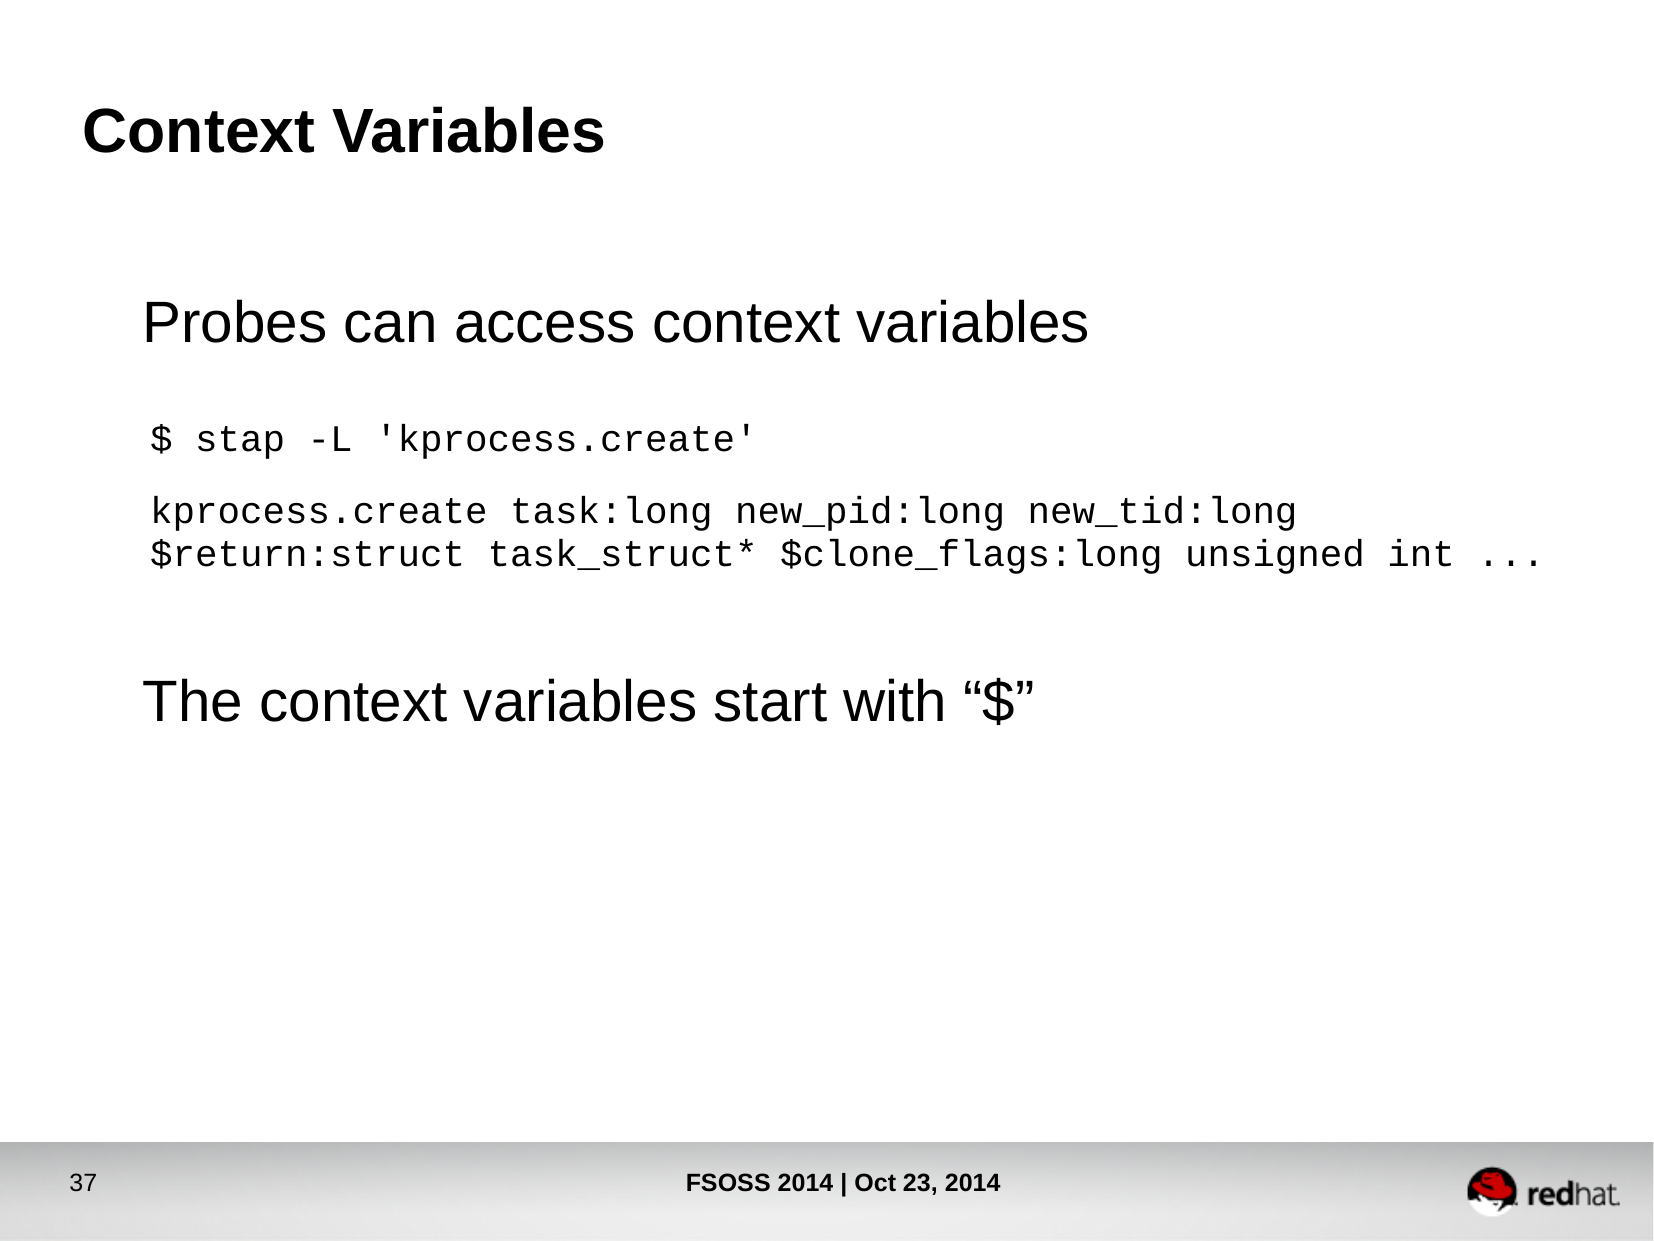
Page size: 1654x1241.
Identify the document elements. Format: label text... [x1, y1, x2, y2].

picture [0, 1142, 1654, 1241]
list Probes can access context variables The context variables start with “$” [82, 290, 1571, 995]
text_box $ stap -L 'kprocess.create' kprocess.create task:long new_pid:long new_tid:long $return:struct task_struct* $clone_flags:long unsigned int ... [150, 420, 1586, 717]
title Context Variables [82, 49, 1571, 257]
